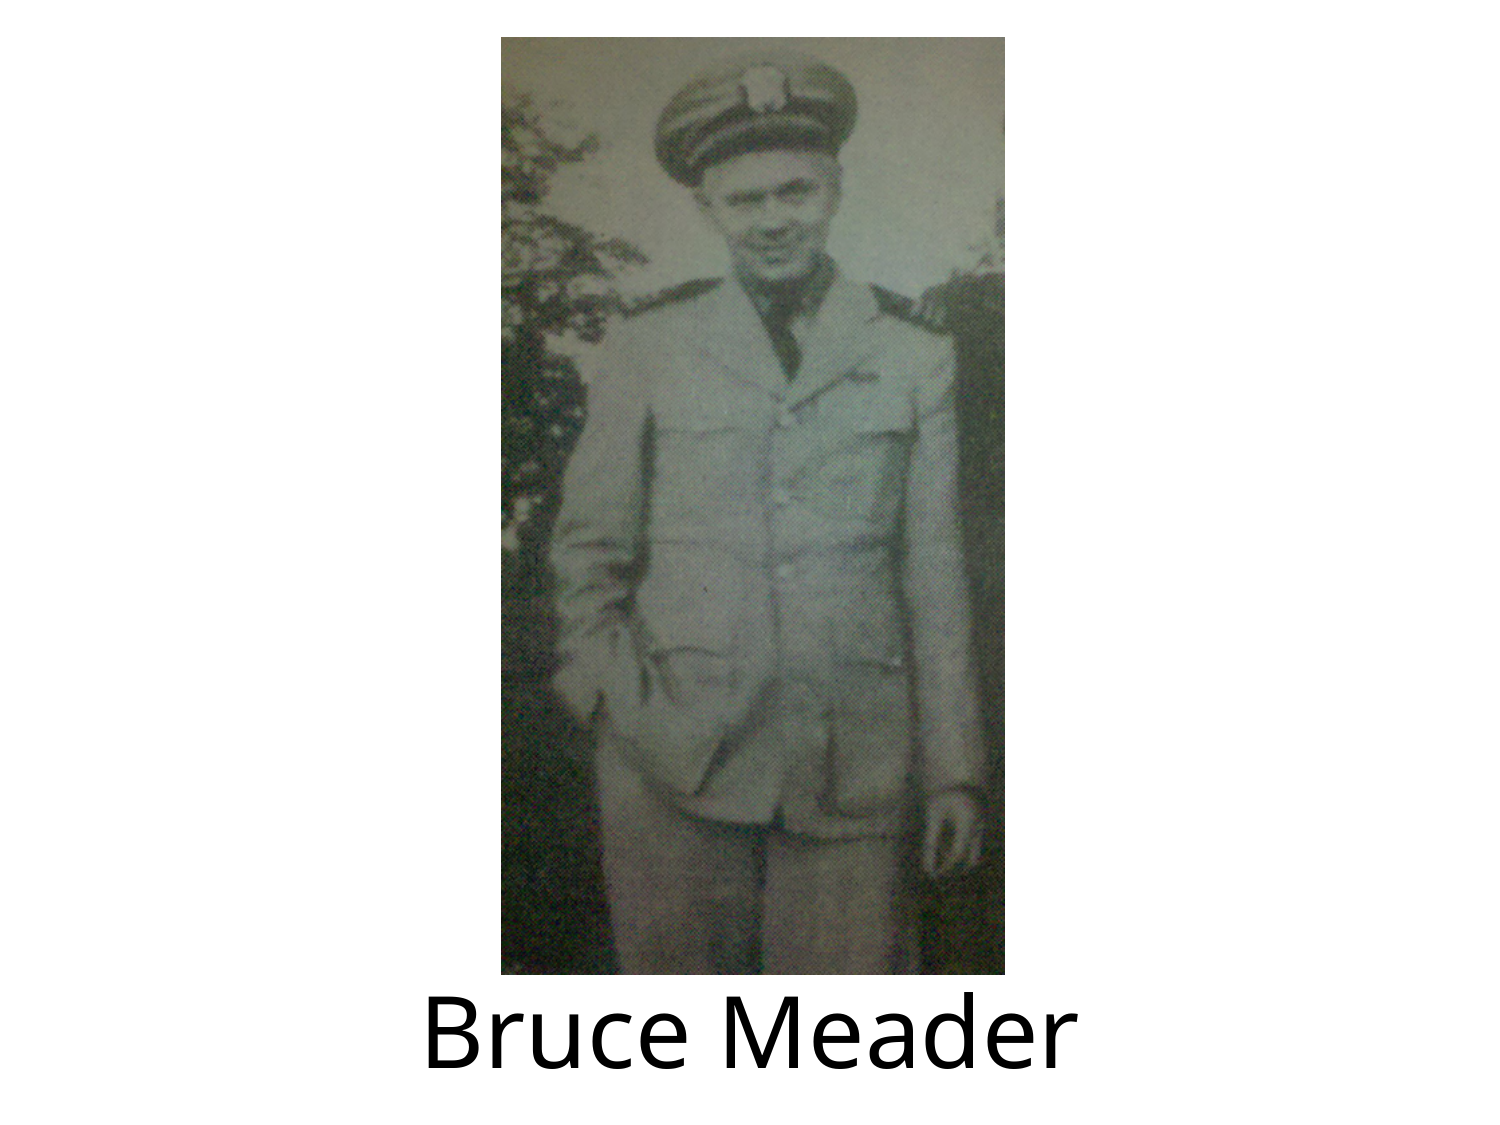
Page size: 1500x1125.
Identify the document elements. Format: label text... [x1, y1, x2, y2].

text_box Bruce Meader [75, 957, 1426, 1100]
picture [501, 37, 1005, 976]
